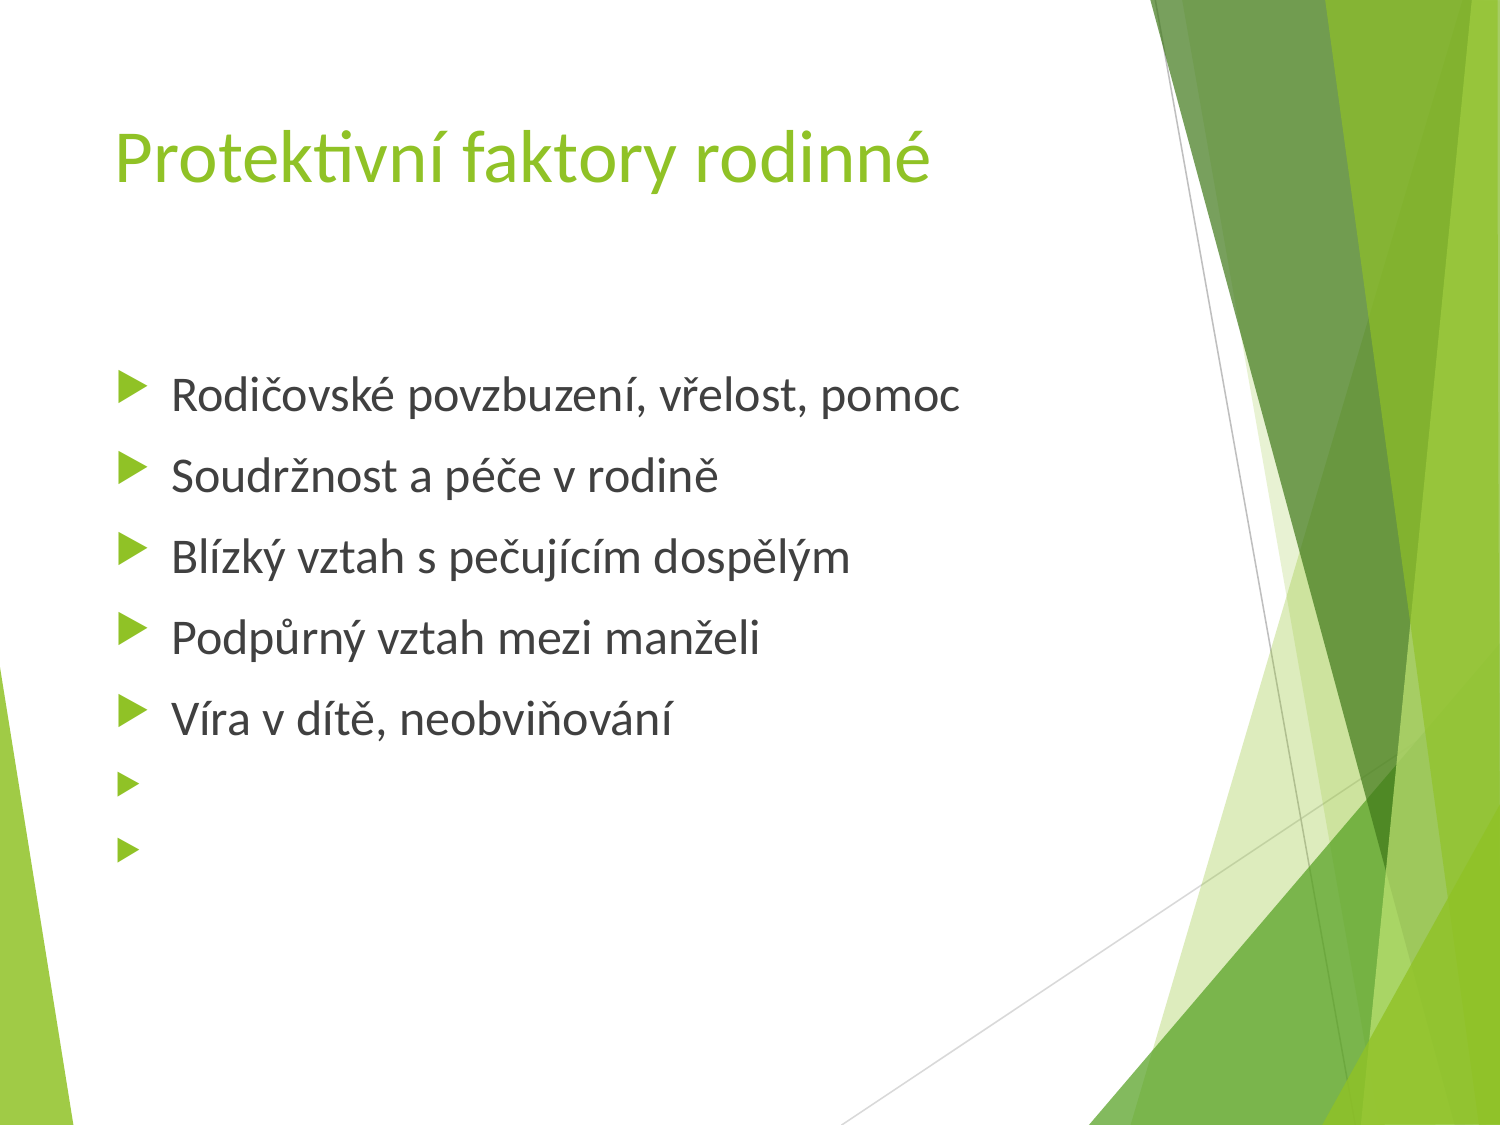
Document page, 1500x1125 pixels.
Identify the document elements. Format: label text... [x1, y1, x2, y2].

list Rodičovské povzbuzení, vřelost, pomoc Soudržnost a péče v rodině Blízký vztah s pečujícím dospělým Podpůrný vztah mezi manželi Víra v dítě, neobviňování [99, 354, 1142, 992]
title Protektivní faktory rodinné [99, 99, 1142, 317]
